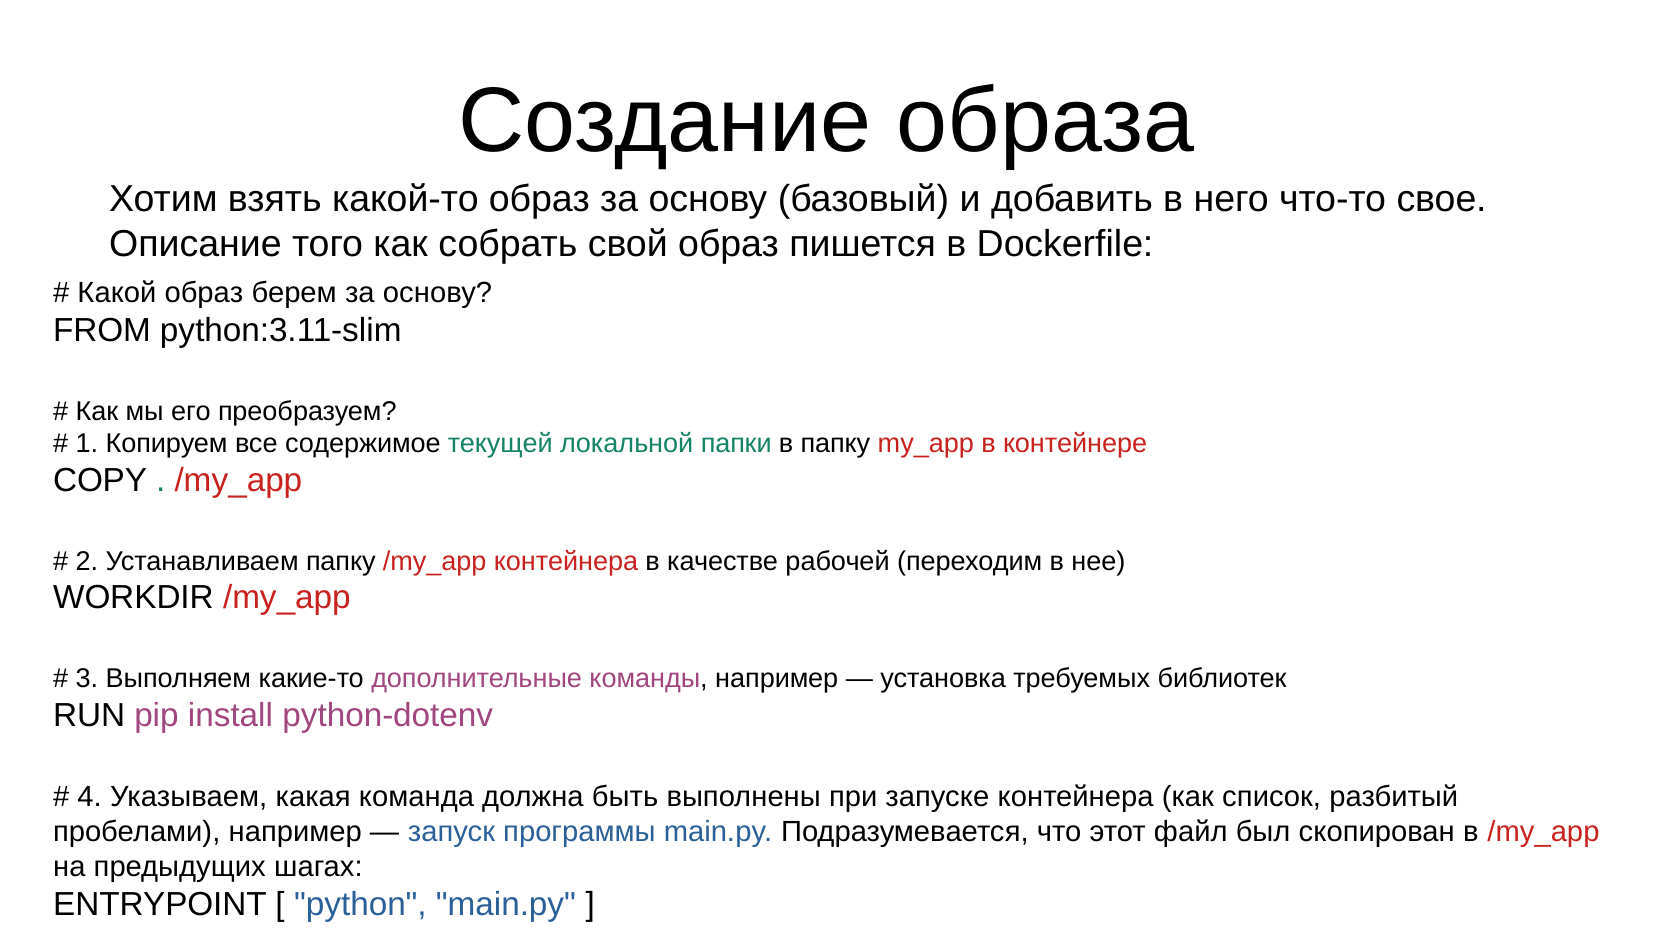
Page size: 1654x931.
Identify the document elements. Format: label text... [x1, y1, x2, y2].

text_box # Какой образ берем за основу? FROM python:3.11-slim # Как мы его преобразуем? # 1. Копируем все содержимое текущей локальной папки в папку my_app в контейнере COPY . /my_app # 2. Устанавливаем папку /my_app контейнера в качестве рабочей (переходим в нее) WORKDIR /my_app # 3. Выполняем какие-то дополнительные команды, например — установка требуемых библиотек RUN pip install python-dotenv # 4. Указываем, какая команда должна быть выполнены при запуске контейнера (как список, разбитый пробелами), например — запуск программы main.py. Подразумевается, что этот файл был скопирован в /my_app на предыдущих шагах: ENTRYPOINT [ "python", "main.py" ] [38, 265, 1624, 931]
title Создание образа [82, 12, 1571, 218]
text_box Хотим взять какой-то образ за основу (базовый) и добавить в него что-то свое. Описание того как собрать свой образ пишется в Dockerfile: [94, 166, 1571, 265]
